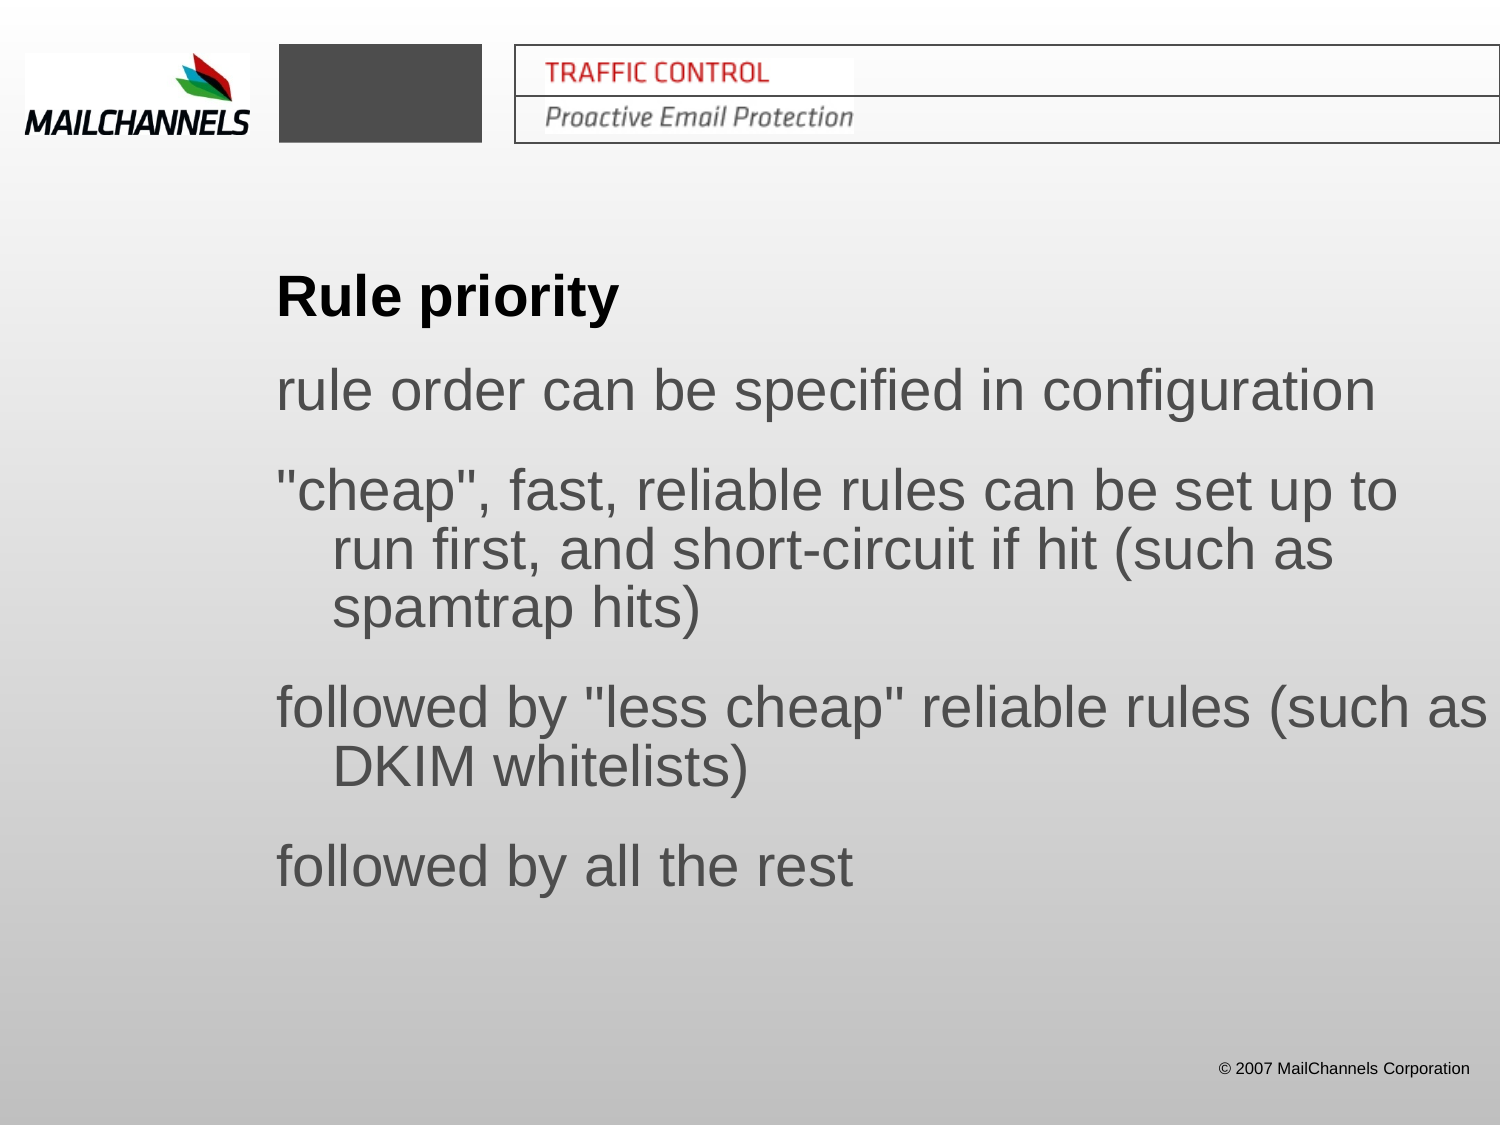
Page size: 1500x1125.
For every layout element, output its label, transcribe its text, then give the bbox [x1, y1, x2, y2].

list rule order can be specified in configuration "cheap", fast, reliable rules can be set up to run first, and short-circuit if hit (such as spamtrap hits) followed by "less cheap" reliable rules (such as DKIM whitelists) followed by all the rest [276, 363, 1500, 976]
picture [545, 58, 854, 95]
title Rule priority [276, 248, 1500, 349]
picture [24, 53, 250, 135]
picture [545, 97, 854, 134]
